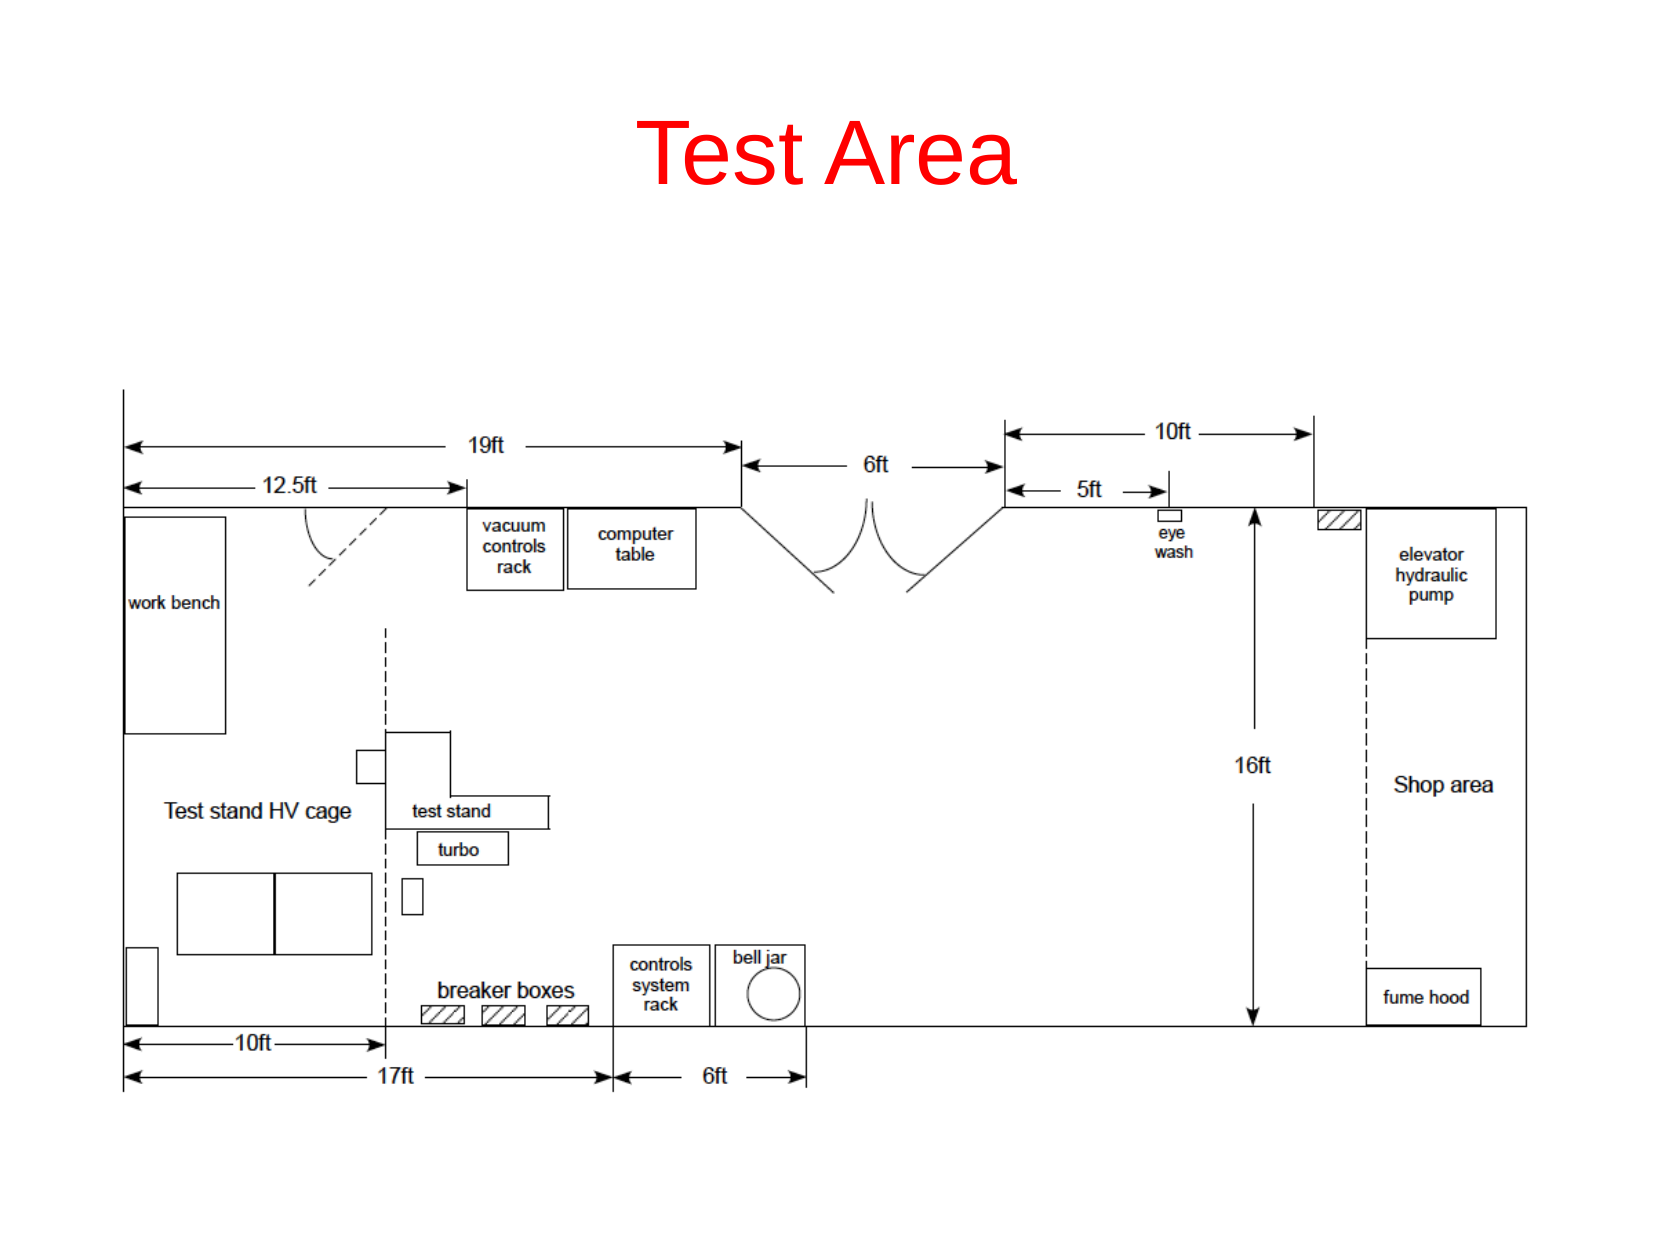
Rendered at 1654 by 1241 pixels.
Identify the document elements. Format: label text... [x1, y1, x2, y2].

title Test Area [82, 49, 1571, 257]
picture [112, 311, 1530, 1175]
